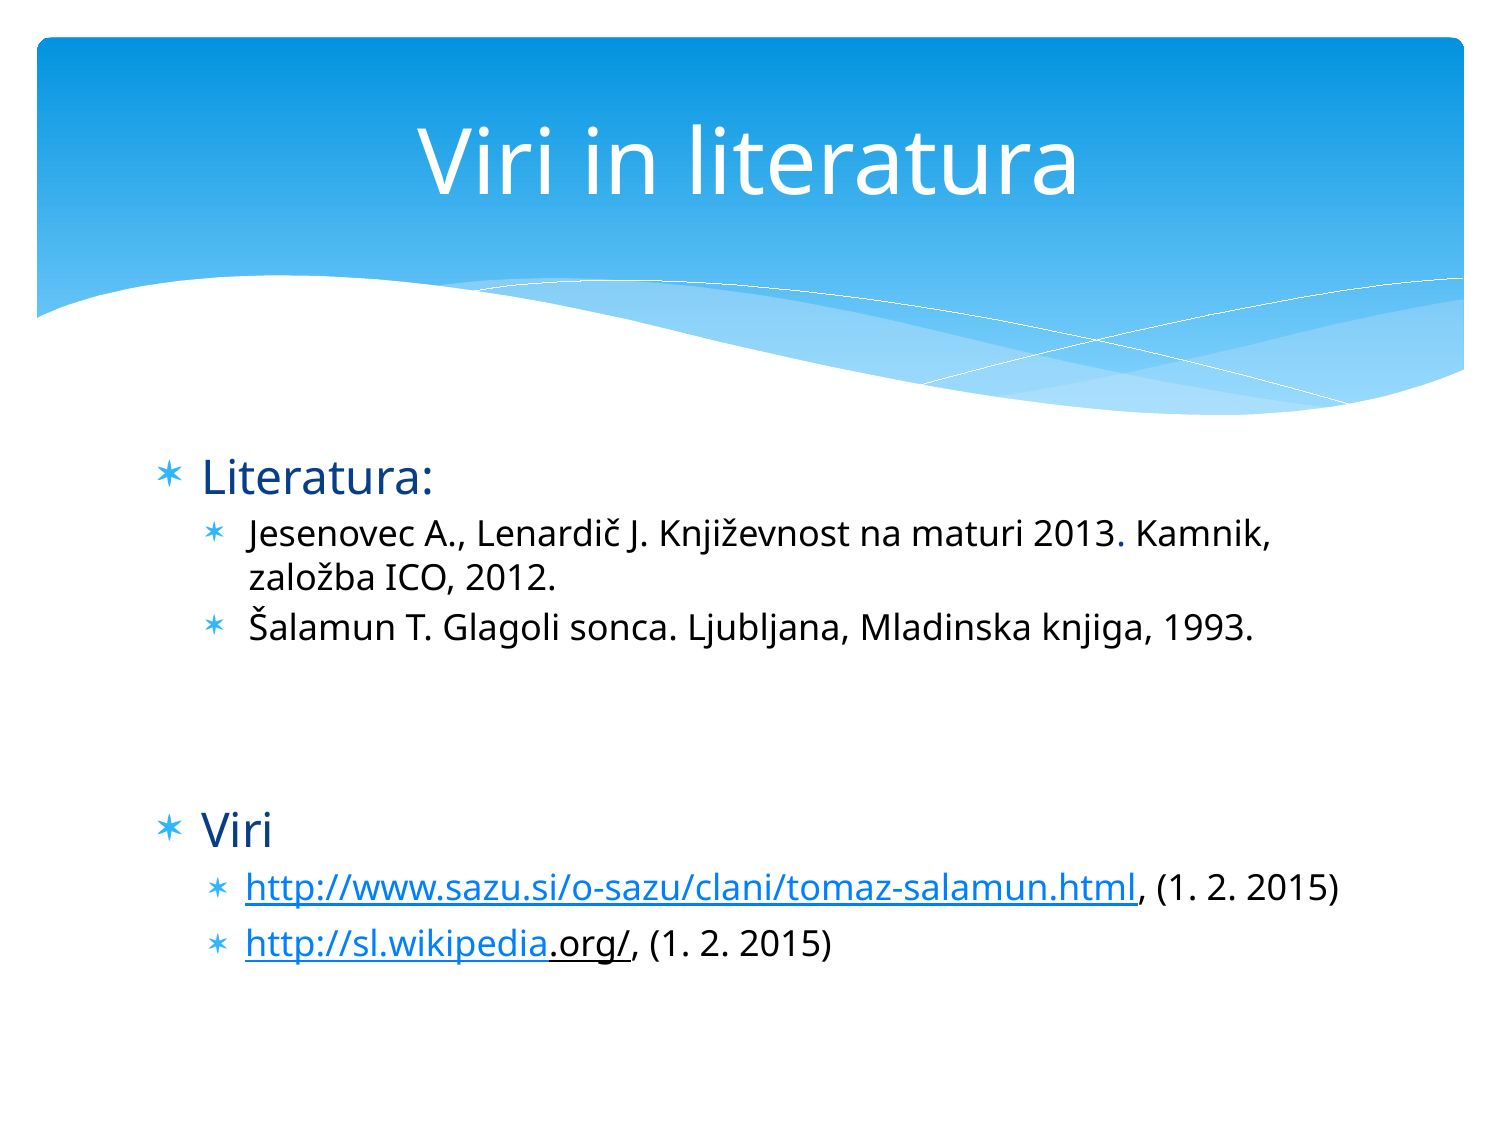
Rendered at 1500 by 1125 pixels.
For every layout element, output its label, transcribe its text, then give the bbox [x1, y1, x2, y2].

title Viri in literatura [75, 55, 1425, 261]
list Literatura: Jesenovec A., Lenardič J. Književnost na maturi 2013. Kamnik, založba ICO, 2012. Šalamun T. Glagoli sonca. Ljubljana, Mladinska knjiga, 1993. Viri http://www.sazu.si/o-sazu/clani/tomaz-salamun.html, (1. 2. 2015) http://sl.wikipedia.org/, (1. 2. 2015) [142, 438, 1359, 1005]
